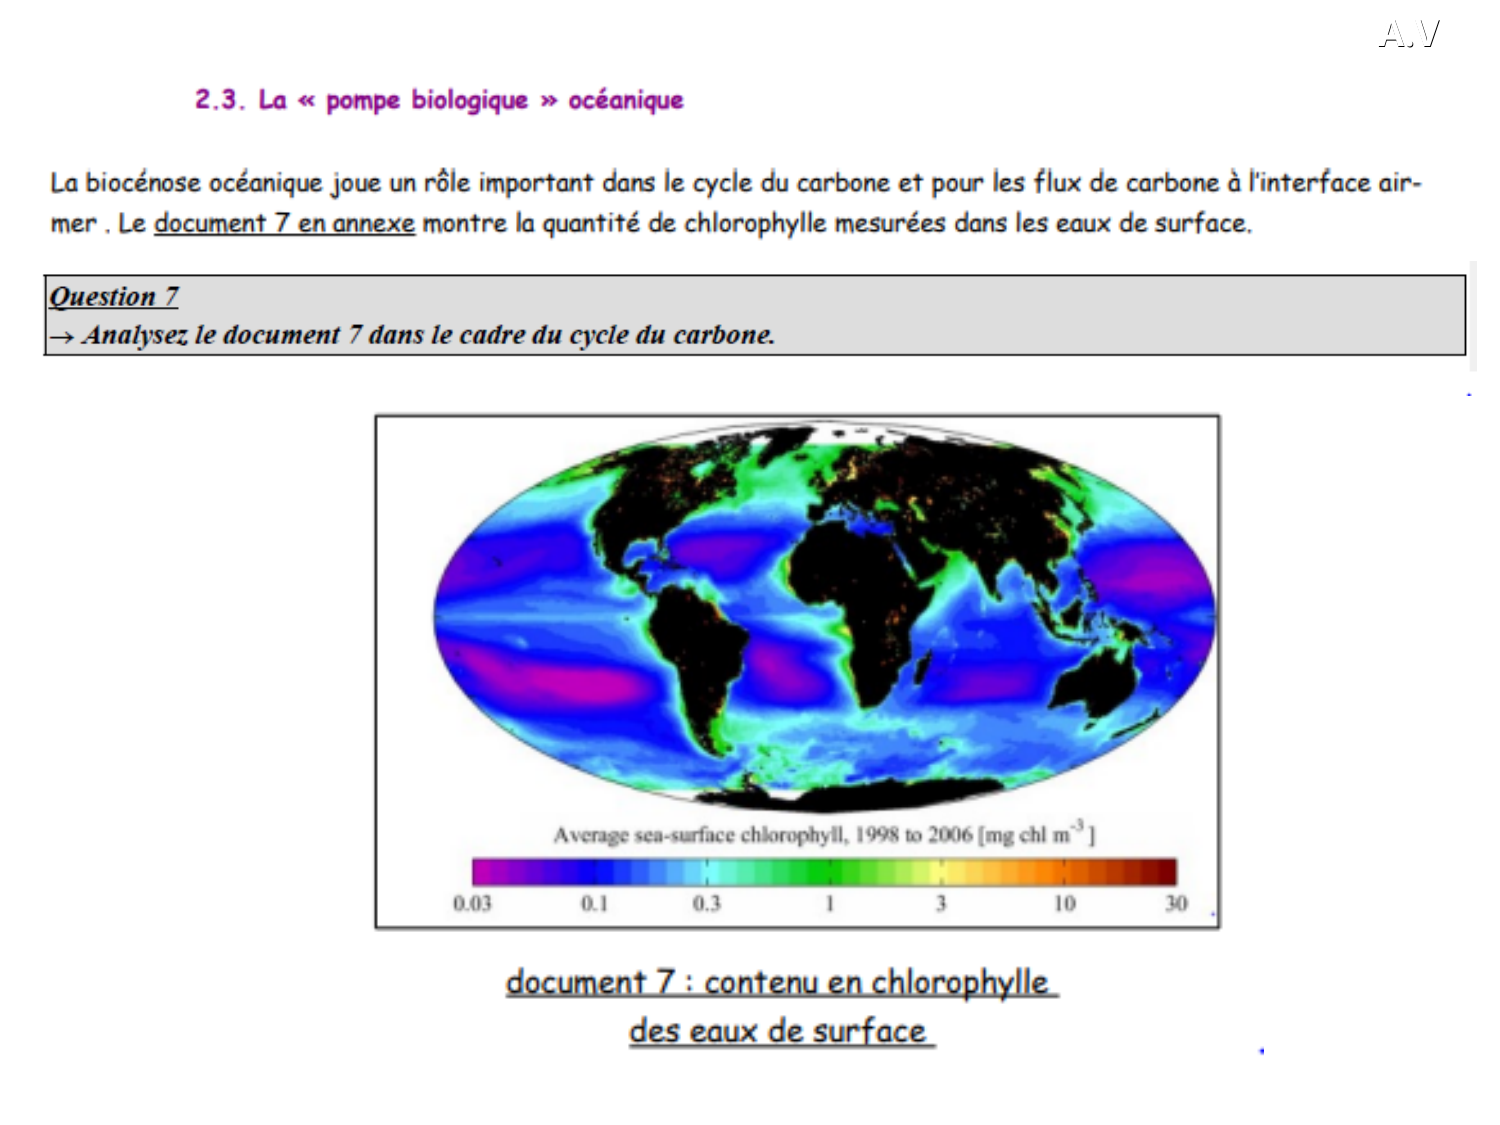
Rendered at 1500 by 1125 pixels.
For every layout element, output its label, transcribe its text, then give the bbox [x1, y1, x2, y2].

picture [23, 261, 1477, 1063]
text_box A.V [1363, 1, 1488, 63]
picture [23, 62, 1465, 260]
